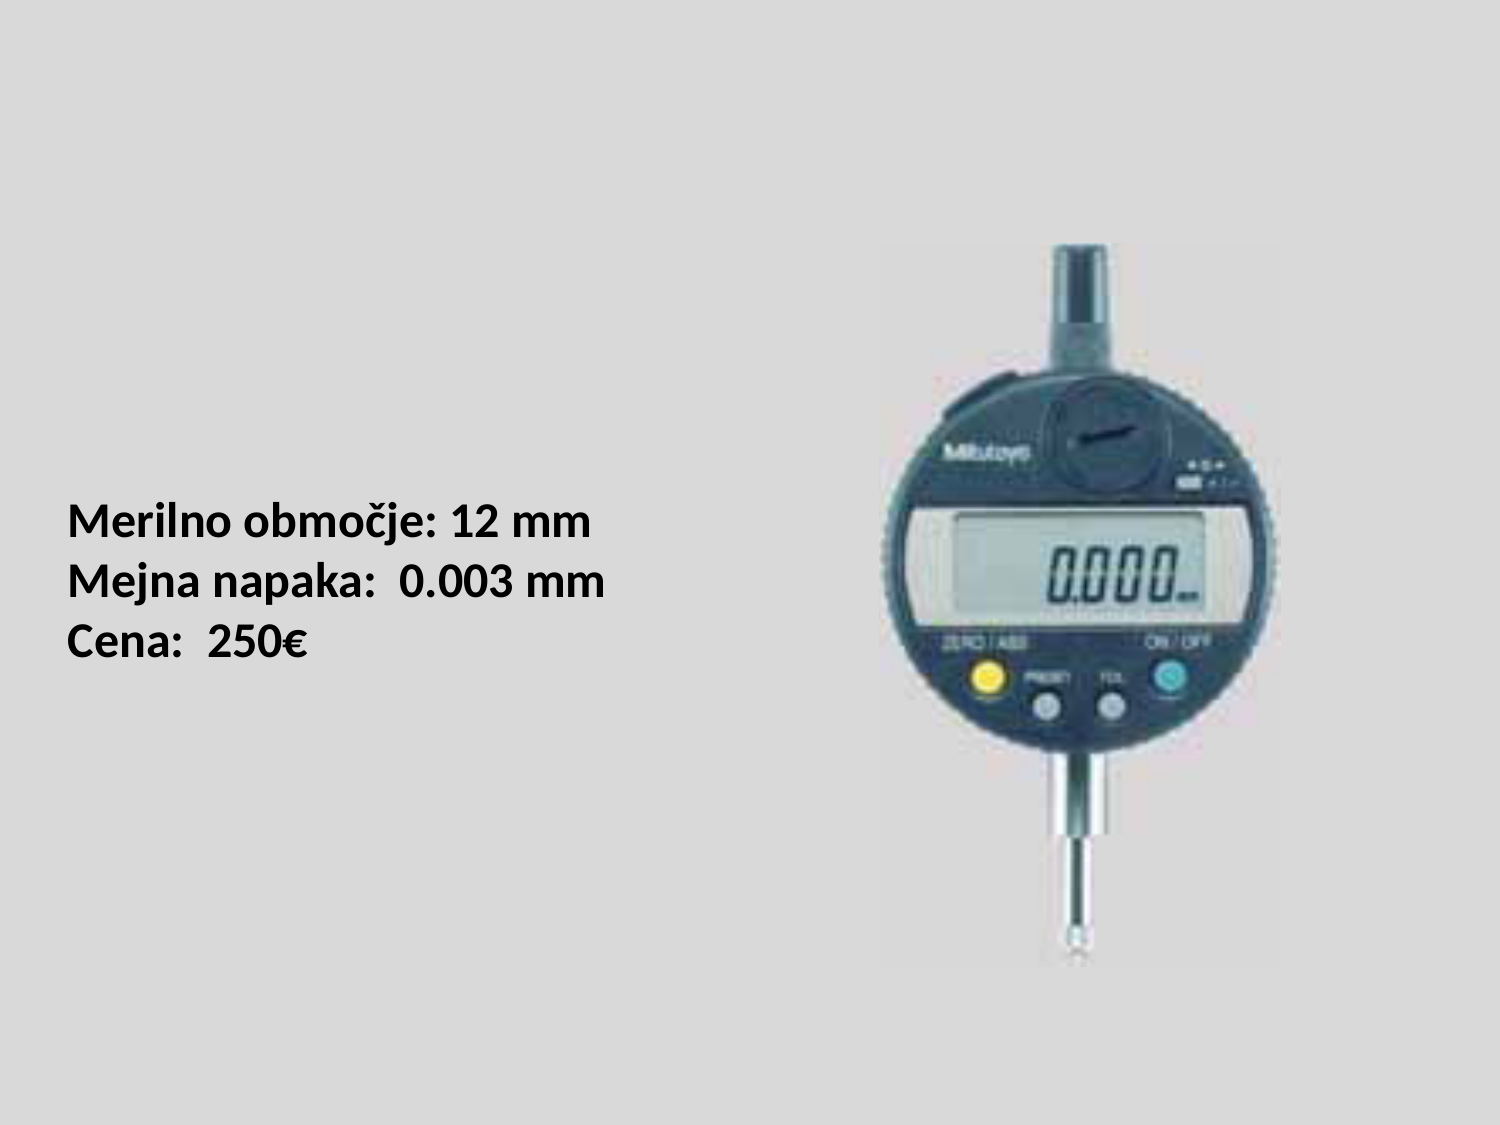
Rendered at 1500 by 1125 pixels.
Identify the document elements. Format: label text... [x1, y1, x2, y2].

picture [879, 243, 1281, 967]
text_box Merilno območje: 12 mm Mejna napaka: 0.003 mm Cena: 250€ [53, 479, 691, 675]
